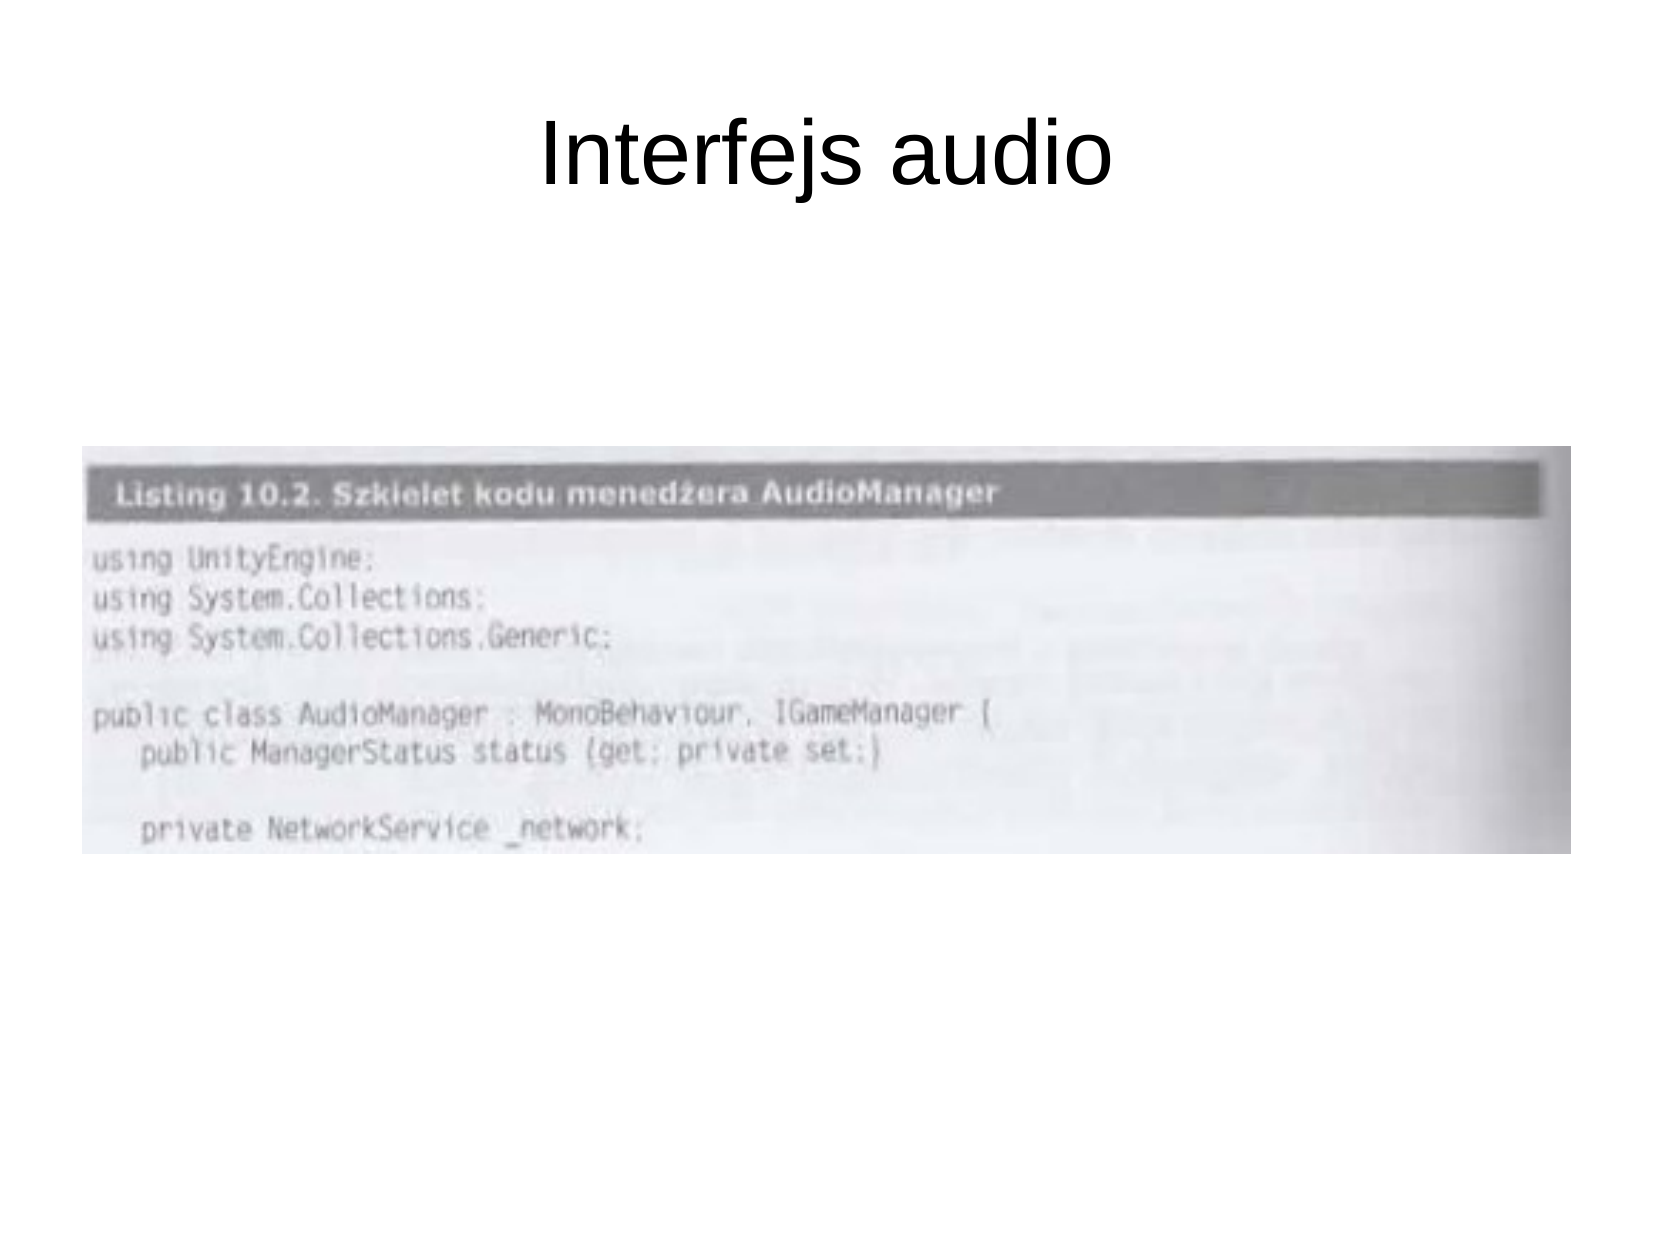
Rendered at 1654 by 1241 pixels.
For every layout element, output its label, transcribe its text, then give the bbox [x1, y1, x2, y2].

picture [82, 446, 1571, 854]
title Interfejs audio [82, 49, 1571, 257]
